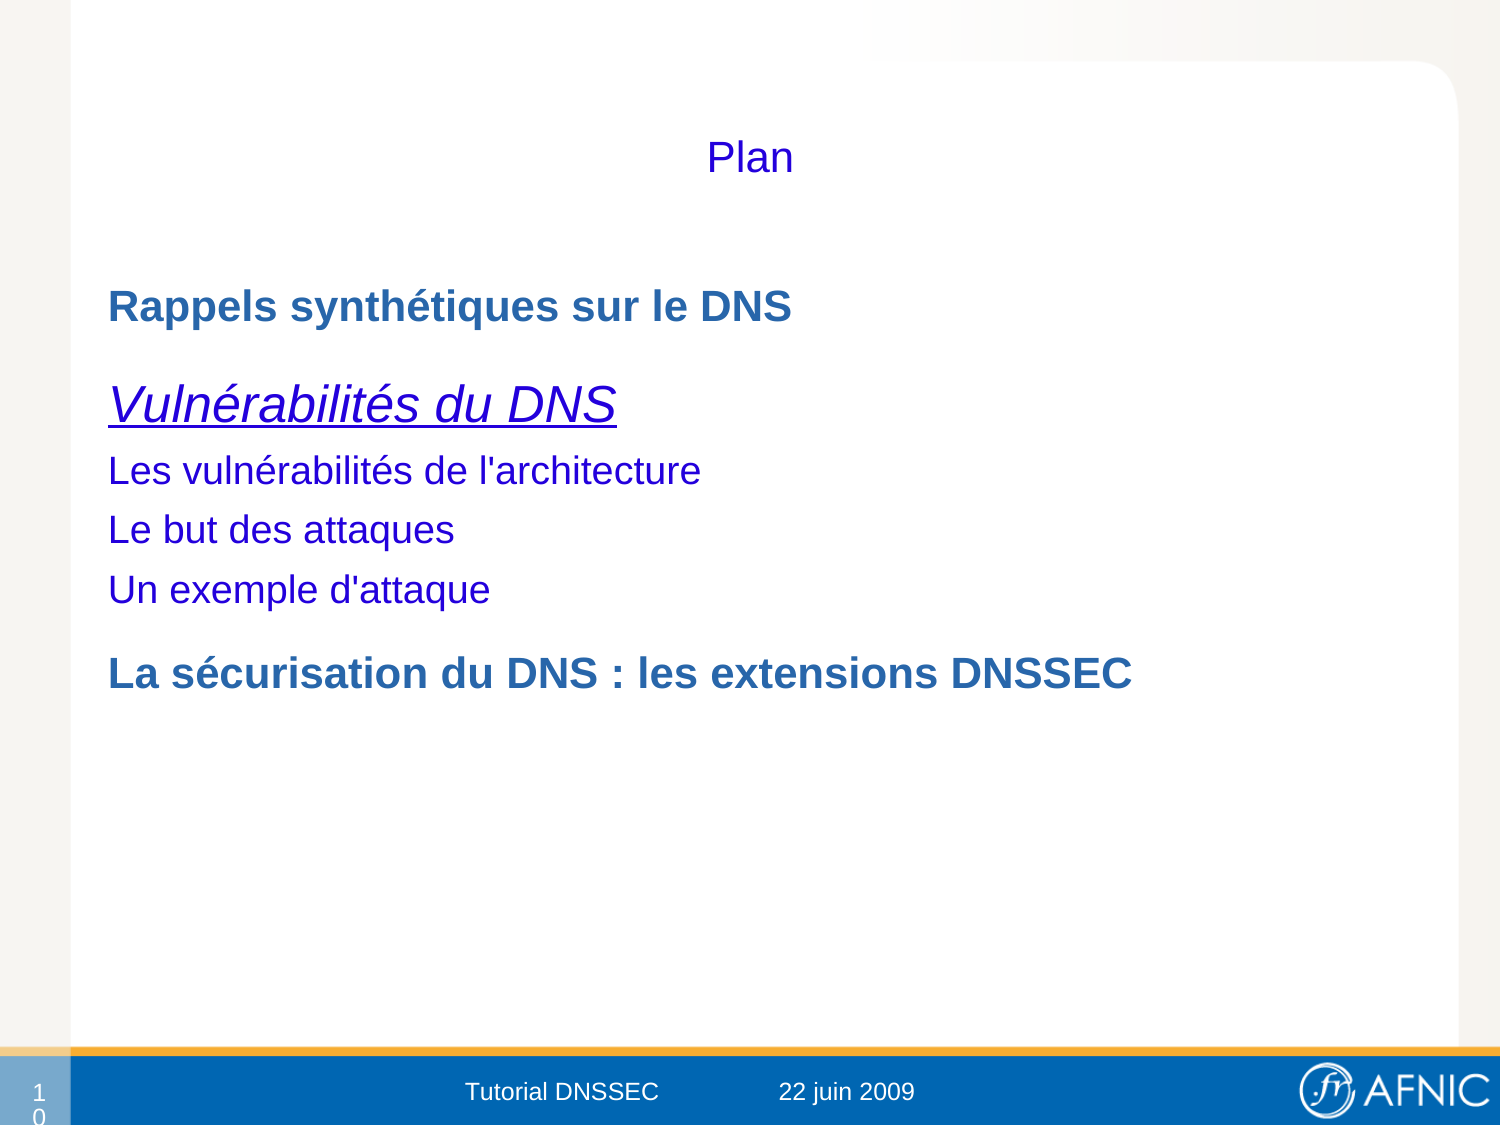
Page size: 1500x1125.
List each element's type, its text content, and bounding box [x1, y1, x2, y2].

list Rappels synthétiques sur le DNS Vulnérabilités du DNS Les vulnérabilités de l'architecture Le but des attaques Un exemple d'attaque La sécurisation du DNS : les extensions DNSSEC [108, 272, 1389, 982]
picture [35, 1110, 43, 1124]
title Plan [110, 68, 1391, 242]
picture [0, 0, 1500, 1125]
